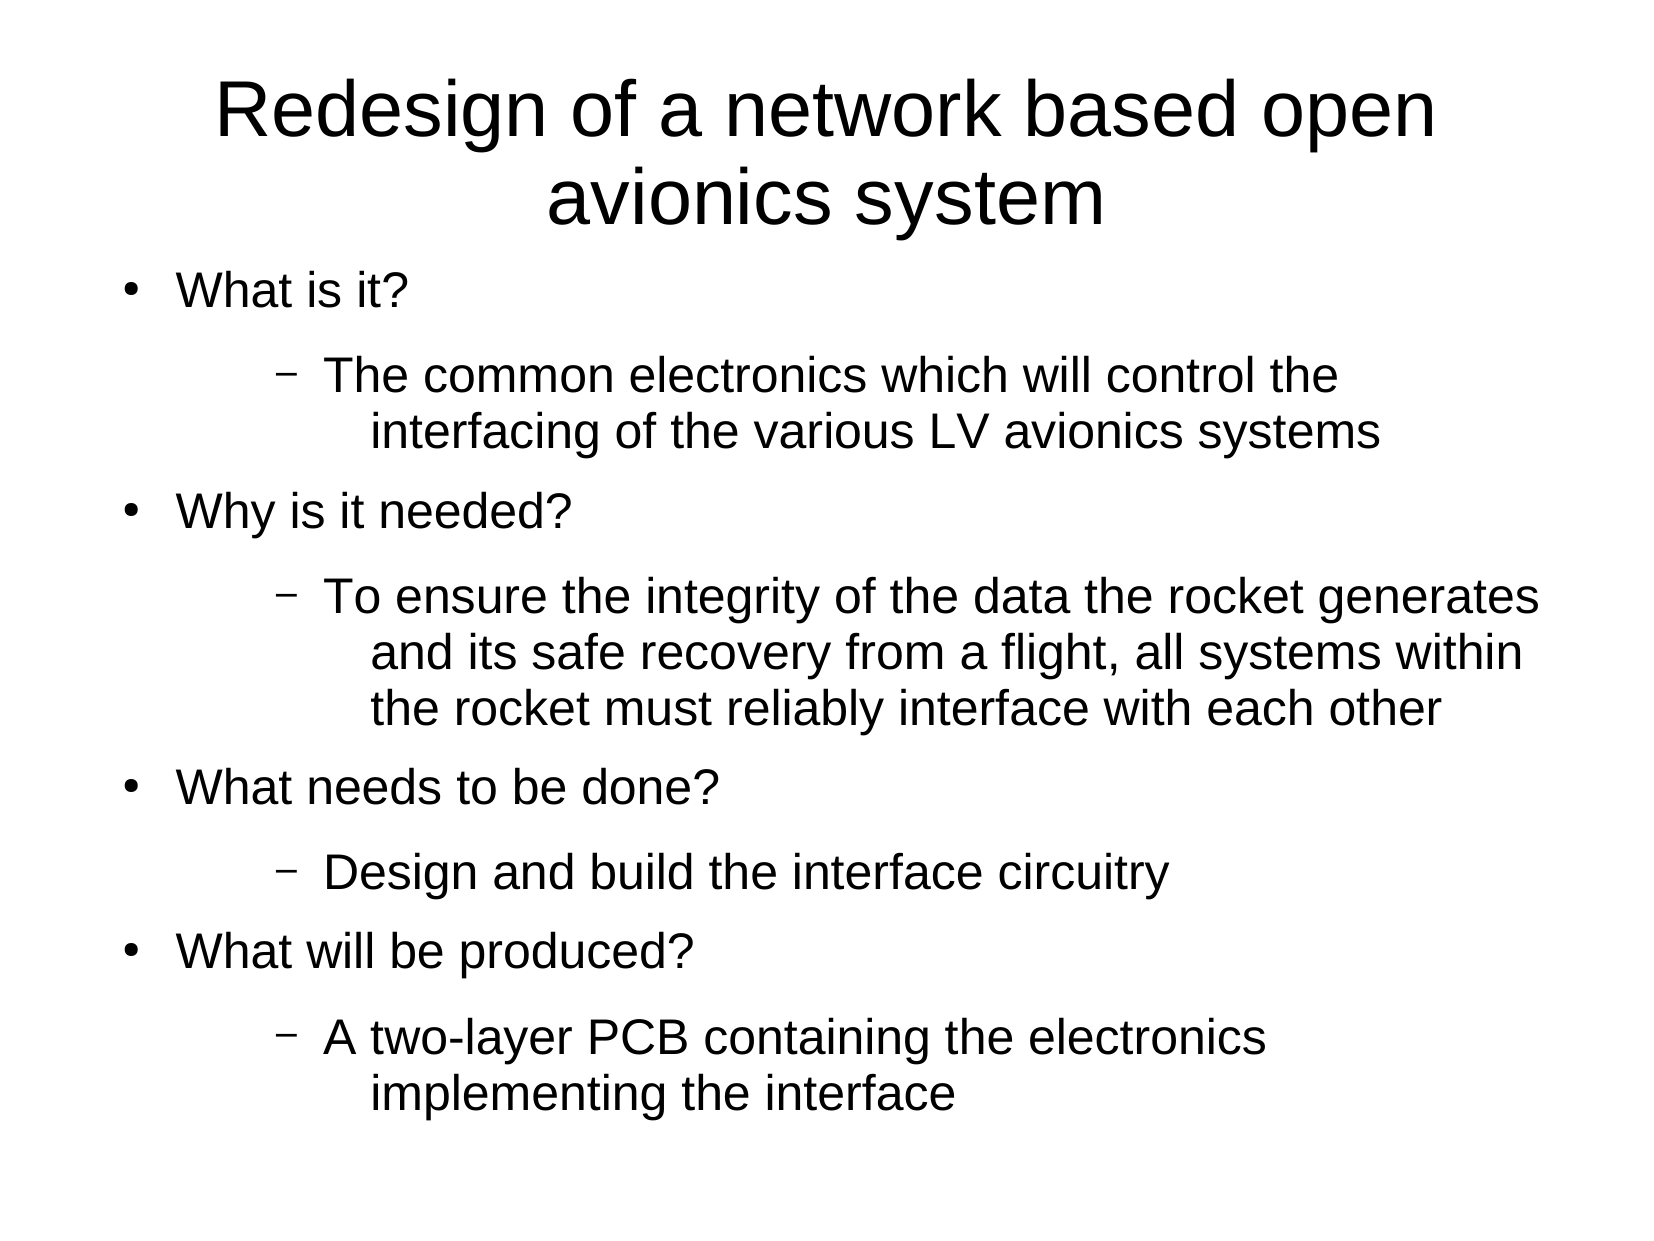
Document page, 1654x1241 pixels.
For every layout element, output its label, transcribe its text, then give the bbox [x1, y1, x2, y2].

title Redesign of a network based open avionics system [82, 49, 1571, 257]
list What is it? The common electronics which will control the interfacing of the various LV avionics systems Why is it needed? To ensure the integrity of the data the rocket generates and its safe recovery from a flight, all systems within the rocket must reliably interface with each other What needs to be done? Design and build the interface circuitry What will be produced? A two-layer PCB containing the electronics implementing the interface [86, 262, 1576, 1137]
